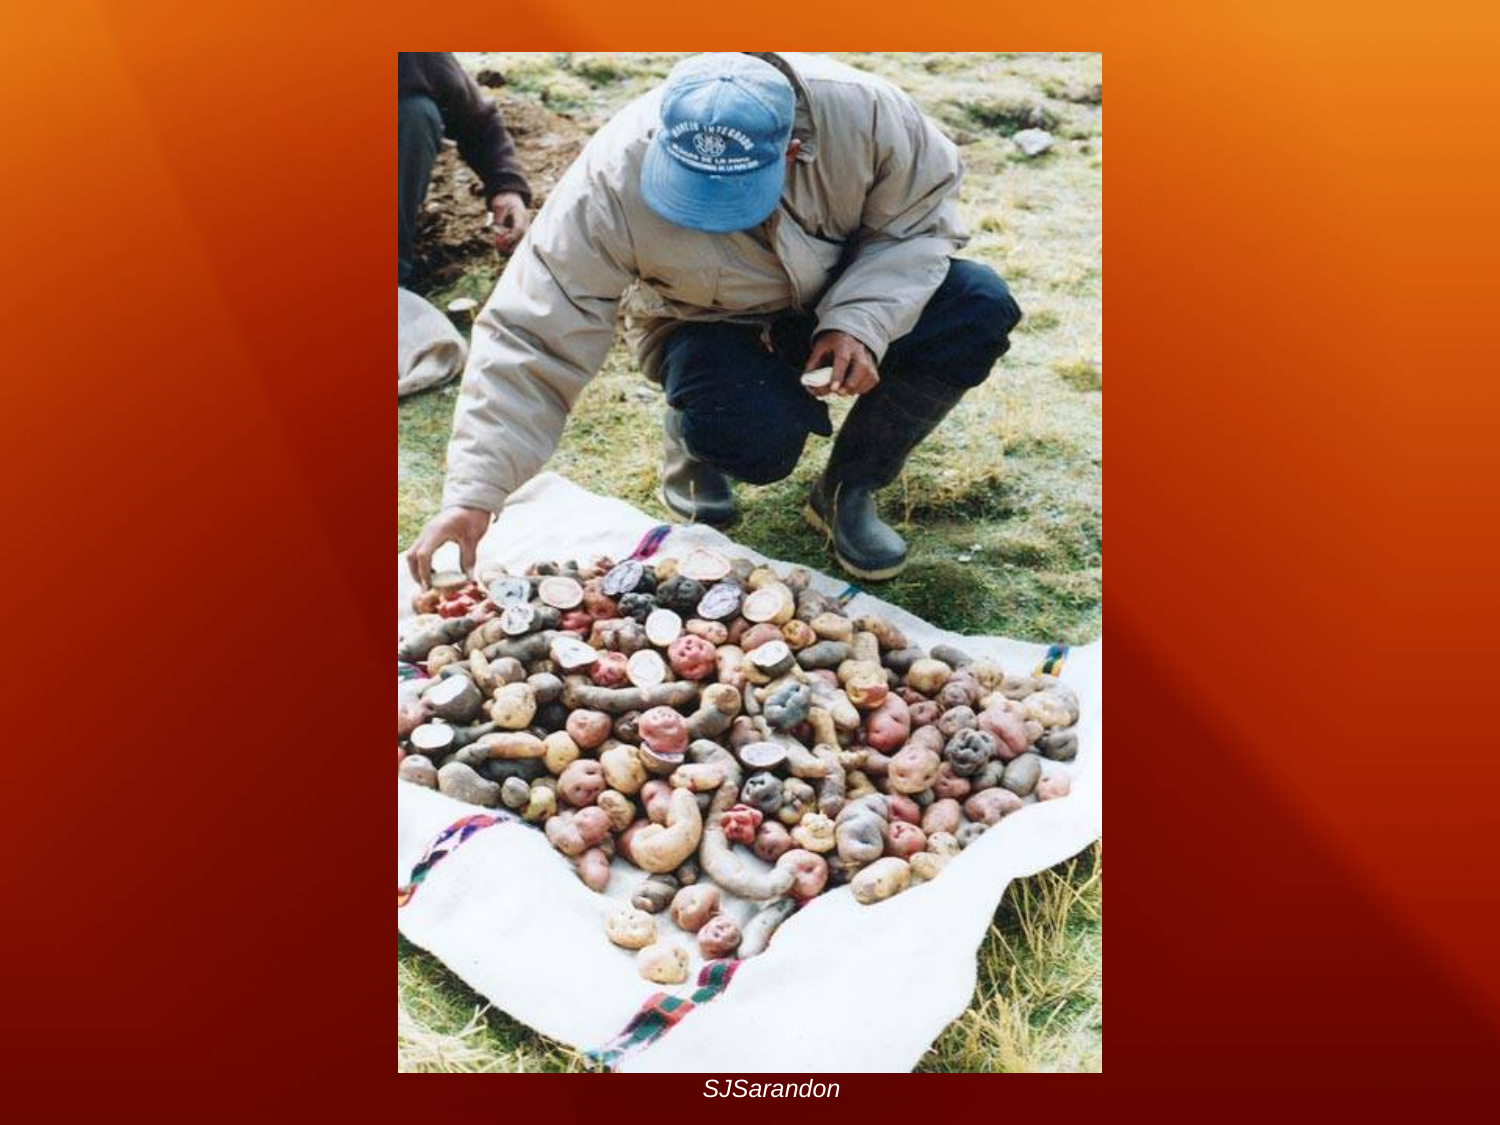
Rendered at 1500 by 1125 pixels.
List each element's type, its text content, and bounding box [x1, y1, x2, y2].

text_box SJSarandon [534, 1073, 1010, 1125]
picture [0, 0, 1500, 1125]
